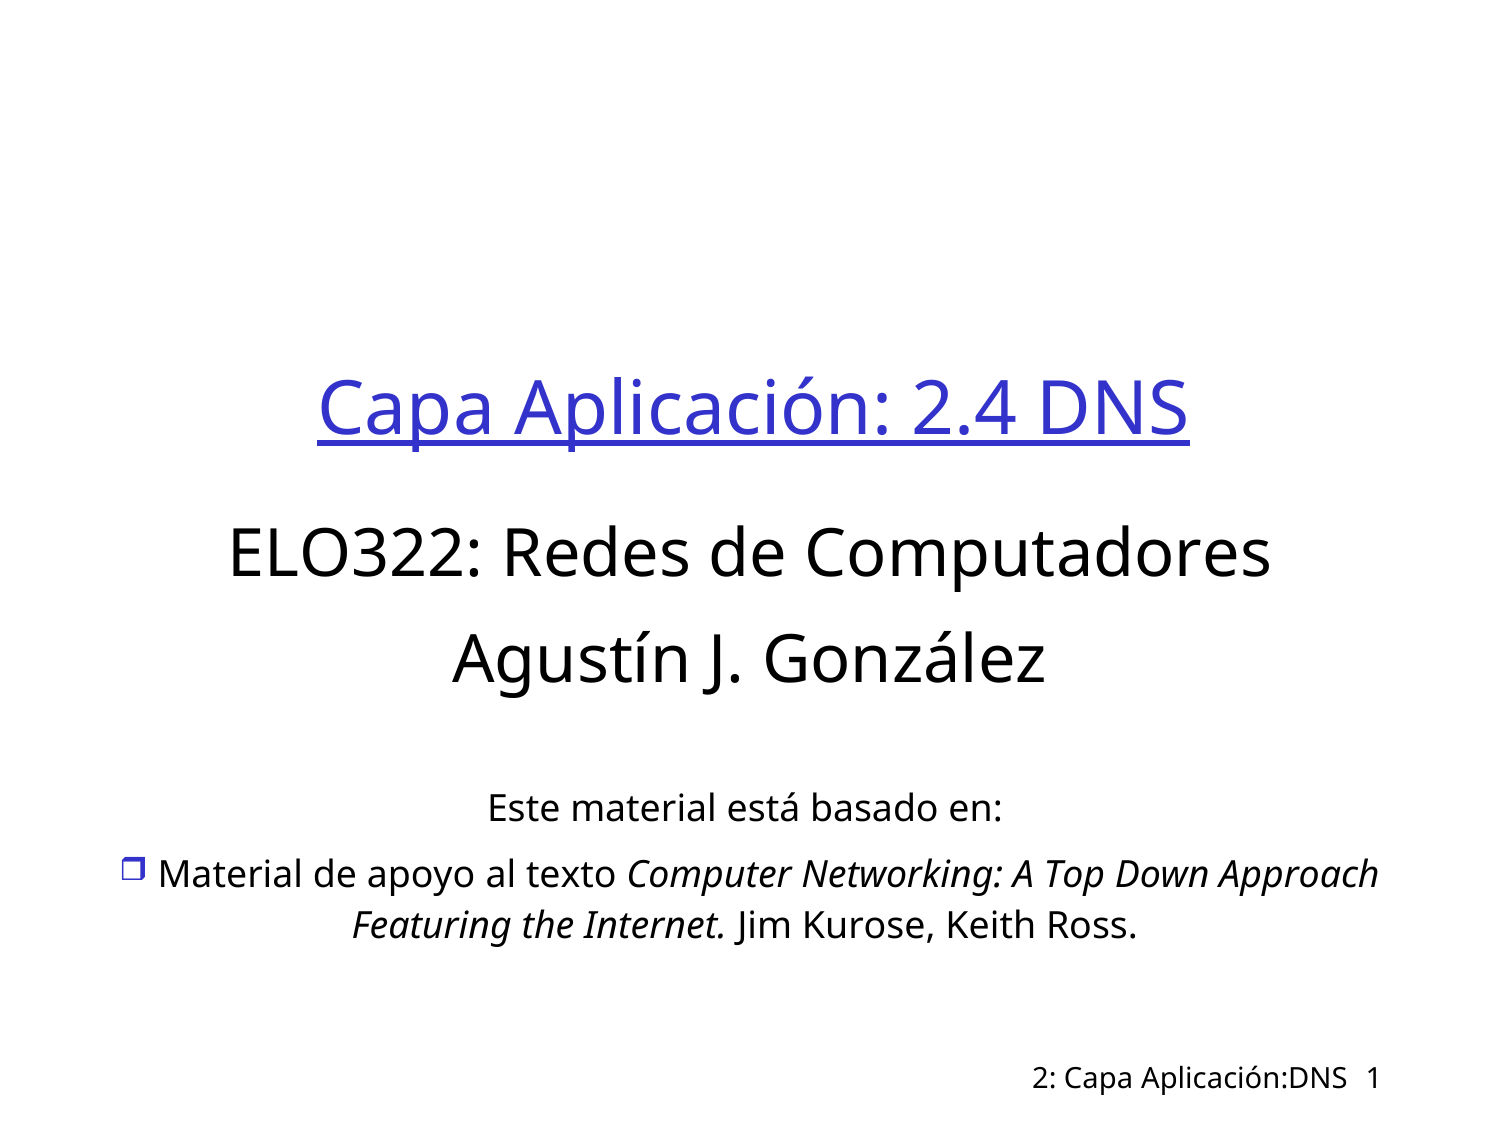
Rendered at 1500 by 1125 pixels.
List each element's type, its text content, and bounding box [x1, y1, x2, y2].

title Capa Aplicación: 2.4 DNS [79, 323, 1430, 488]
subtitle ELO322: Redes de Computadores Agustín J. González Este material está basado en: Material de apoyo al texto Computer Networking: A Top Down Approach Featuring the Internet. Jim Kurose, Keith Ross. [75, 487, 1426, 968]
